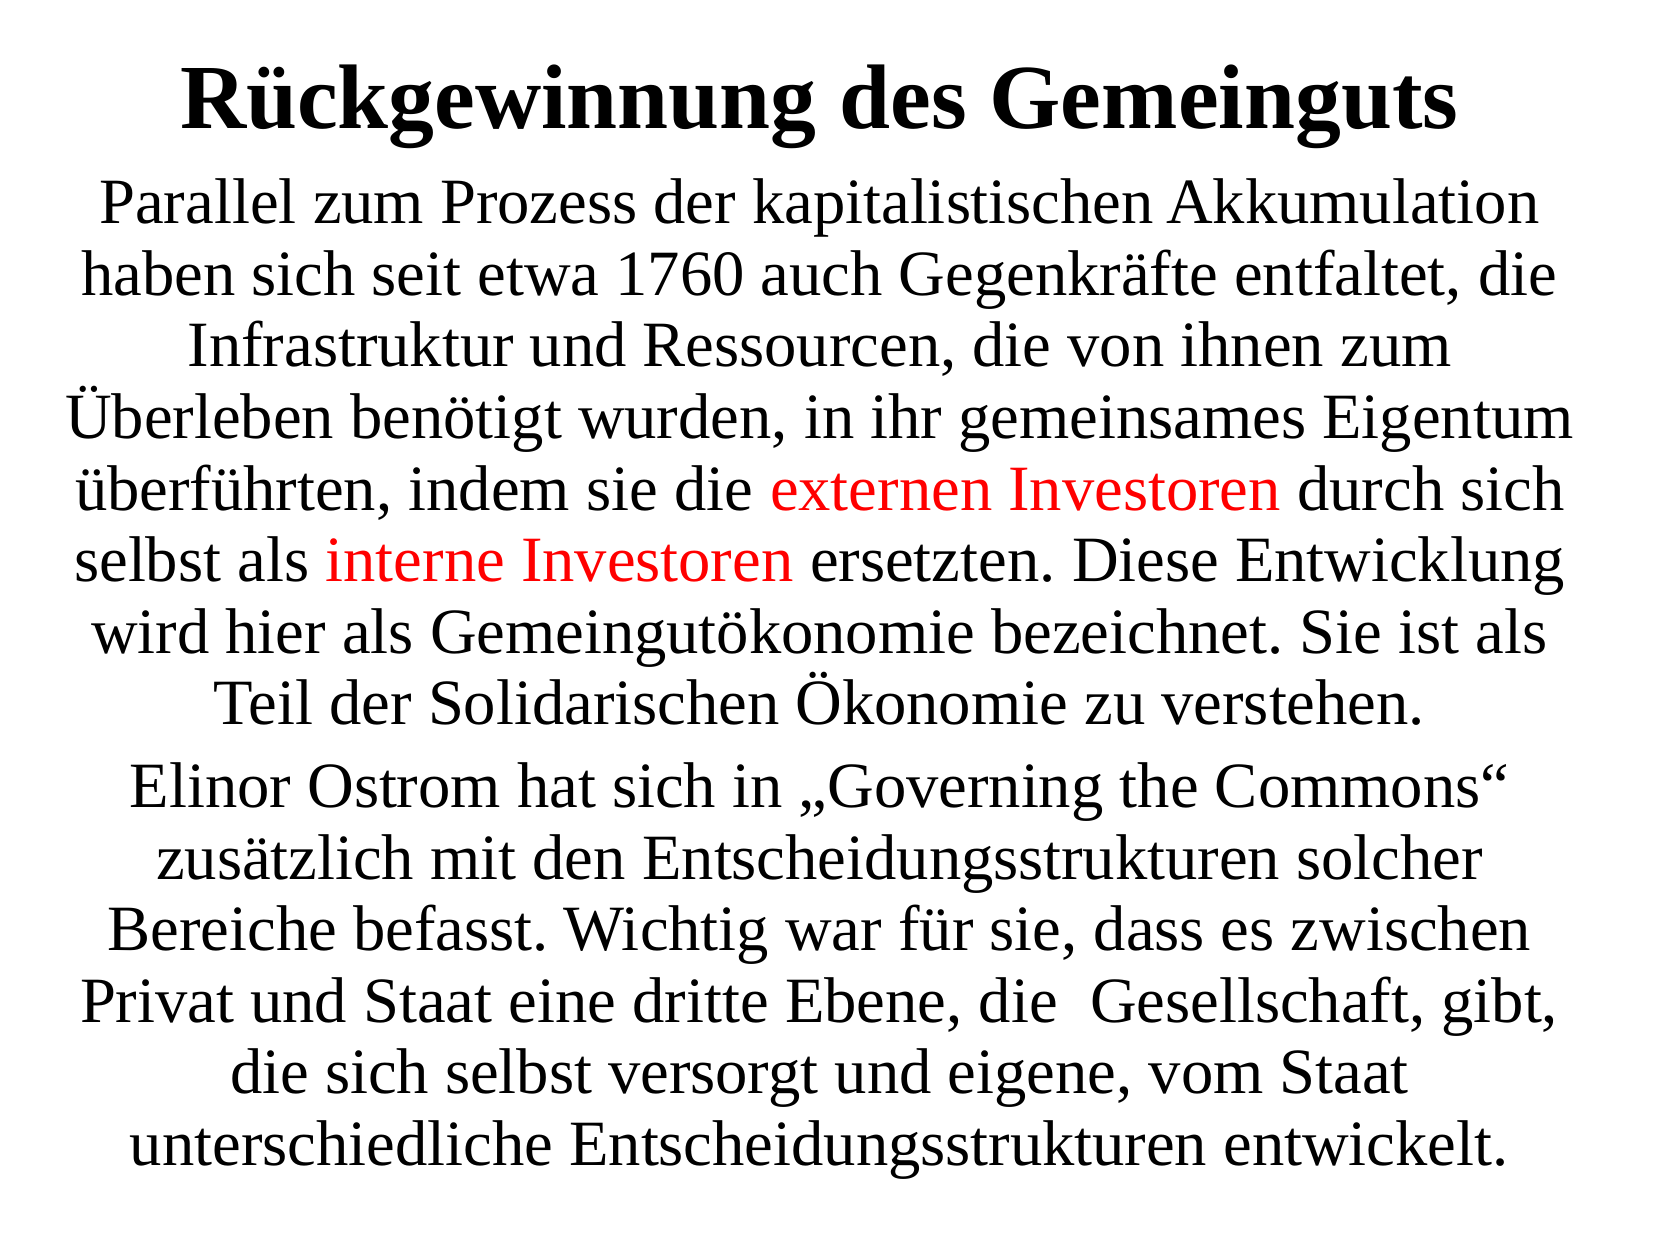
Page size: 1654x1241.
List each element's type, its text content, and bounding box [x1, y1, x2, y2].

text_box Rückgewinnung des Gemeinguts Parallel zum Prozess der kapitalistischen Akkumulation haben sich seit etwa 1760 auch Gegenkräfte entfaltet, die Infrastruktur und Ressourcen, die von ihnen zum Überleben benötigt wurden, in ihr gemeinsames Eigentum überführten, indem sie die externen Investoren durch sich selbst als interne Investoren ersetzten. Diese Entwicklung wird hier als Gemeingutökonomie bezeichnet. Sie ist als Teil der Solidarischen Ökonomie zu verstehen. Elinor Ostrom hat sich in „Governing the Commons“ zusätzlich mit den Entscheidungsstrukturen solcher Bereiche befasst. Wichtig war für sie, dass es zwischen Privat und Staat eine dritte Ebene, die Gesellschaft, gibt, die sich selbst versorgt und eigene, vom Staat unterschiedliche Entscheidungsstrukturen entwickelt. [50, 39, 1602, 1188]
